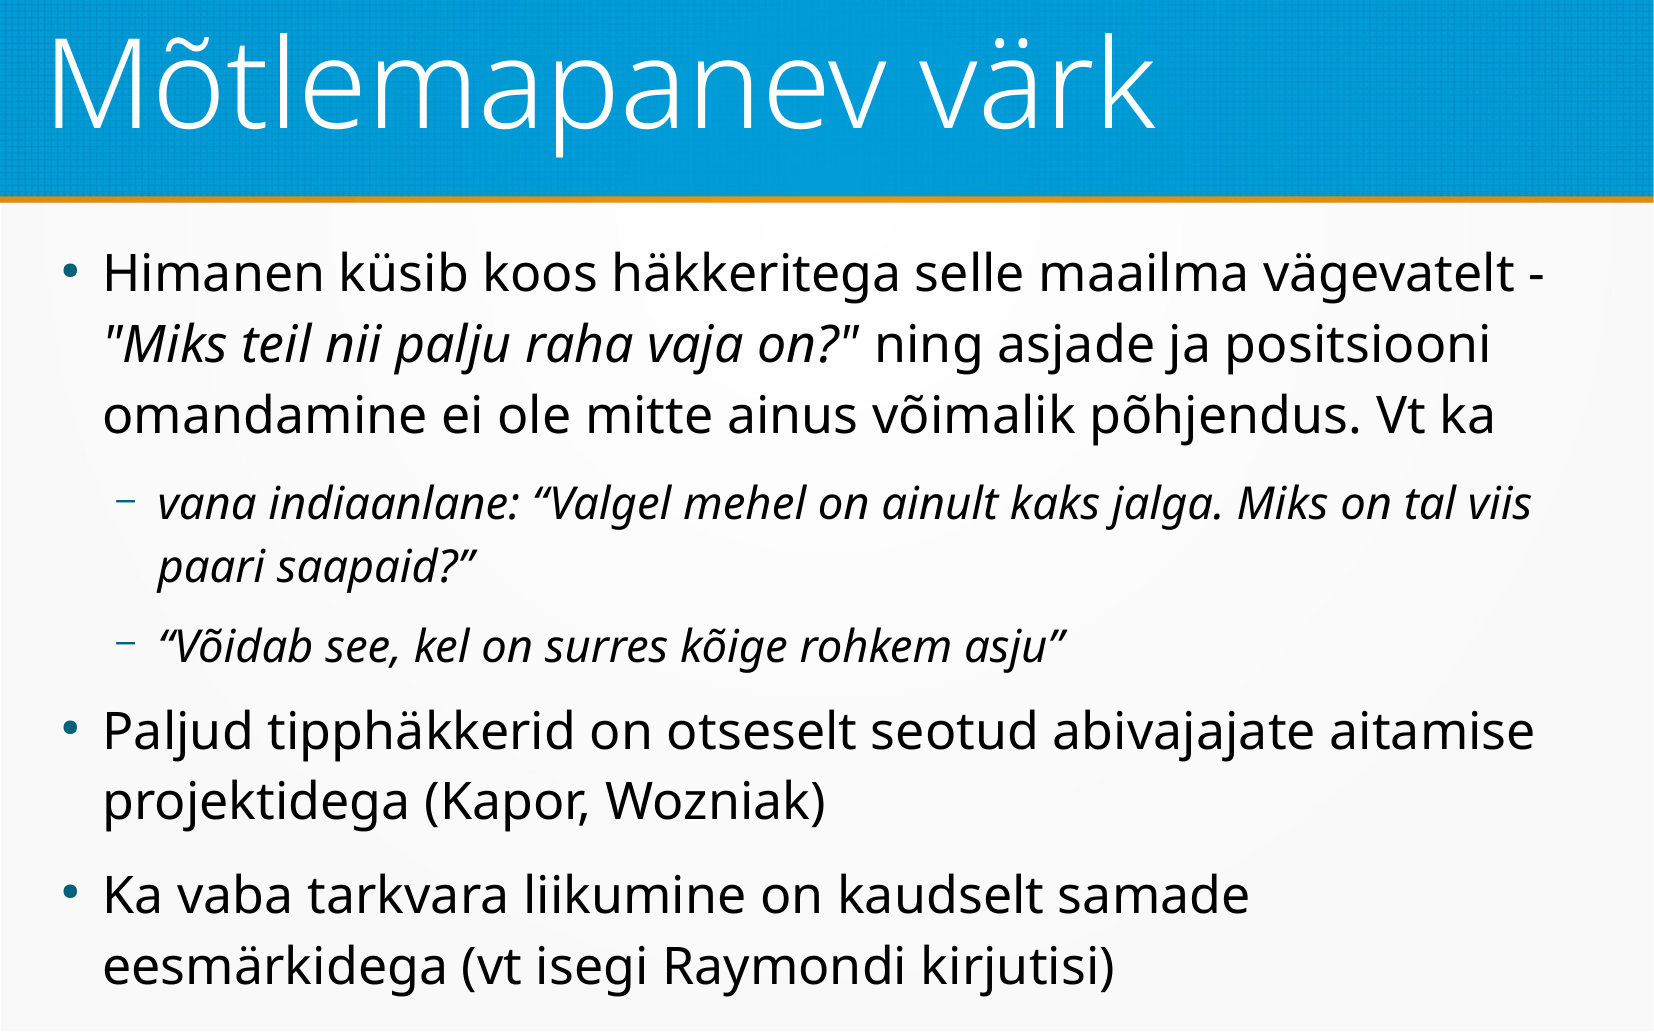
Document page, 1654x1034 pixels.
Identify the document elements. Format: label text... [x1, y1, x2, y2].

list Himanen küsib koos häkkeritega selle maailma vägevatelt - "Miks teil nii palju raha vaja on?" ning asjade ja positsiooni omandamine ei ole mitte ainus võimalik põhjendus. Vt ka vana indiaanlane: “Valgel mehel on ainult kaks jalga. Miks on tal viis paari saapaid?” “Võidab see, kel on surres kõige rohkem asju” Paljud tipphäkkerid on otseselt seotud abivajajate aitamise projektidega (Kapor, Wozniak) Ka vaba tarkvara liikumine on kaudselt samade eesmärkidega (vt isegi Raymondi kirjutisi) [47, 236, 1607, 1002]
picture [0, 195, 1654, 1034]
title Mõtlemapanev värk [43, 0, 1619, 166]
